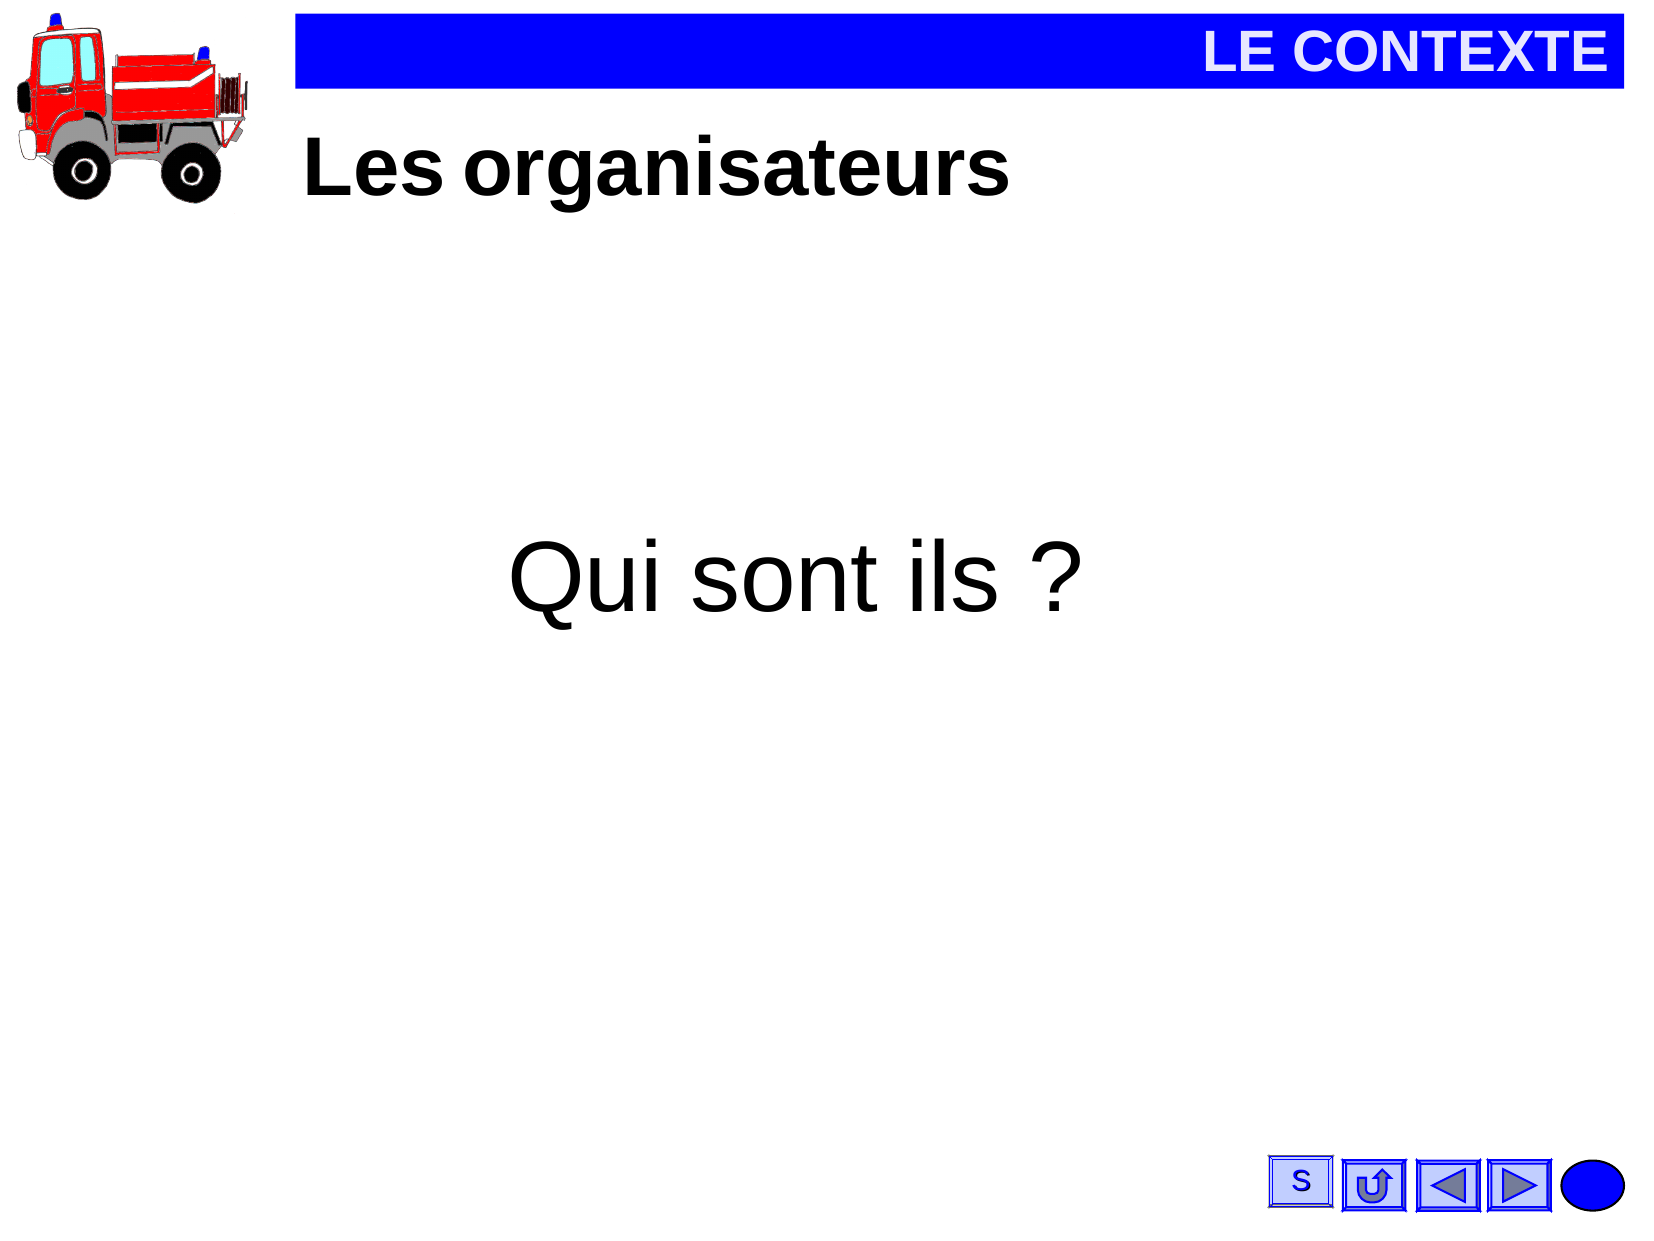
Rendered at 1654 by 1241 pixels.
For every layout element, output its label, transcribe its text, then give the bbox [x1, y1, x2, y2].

list Qui sont ils ? [118, 386, 1418, 806]
picture [8, 8, 257, 216]
text_box LE CONTEXTE [295, 13, 1625, 89]
text_box [1561, 1160, 1625, 1211]
text_box Les organisateurs [287, 112, 1028, 221]
